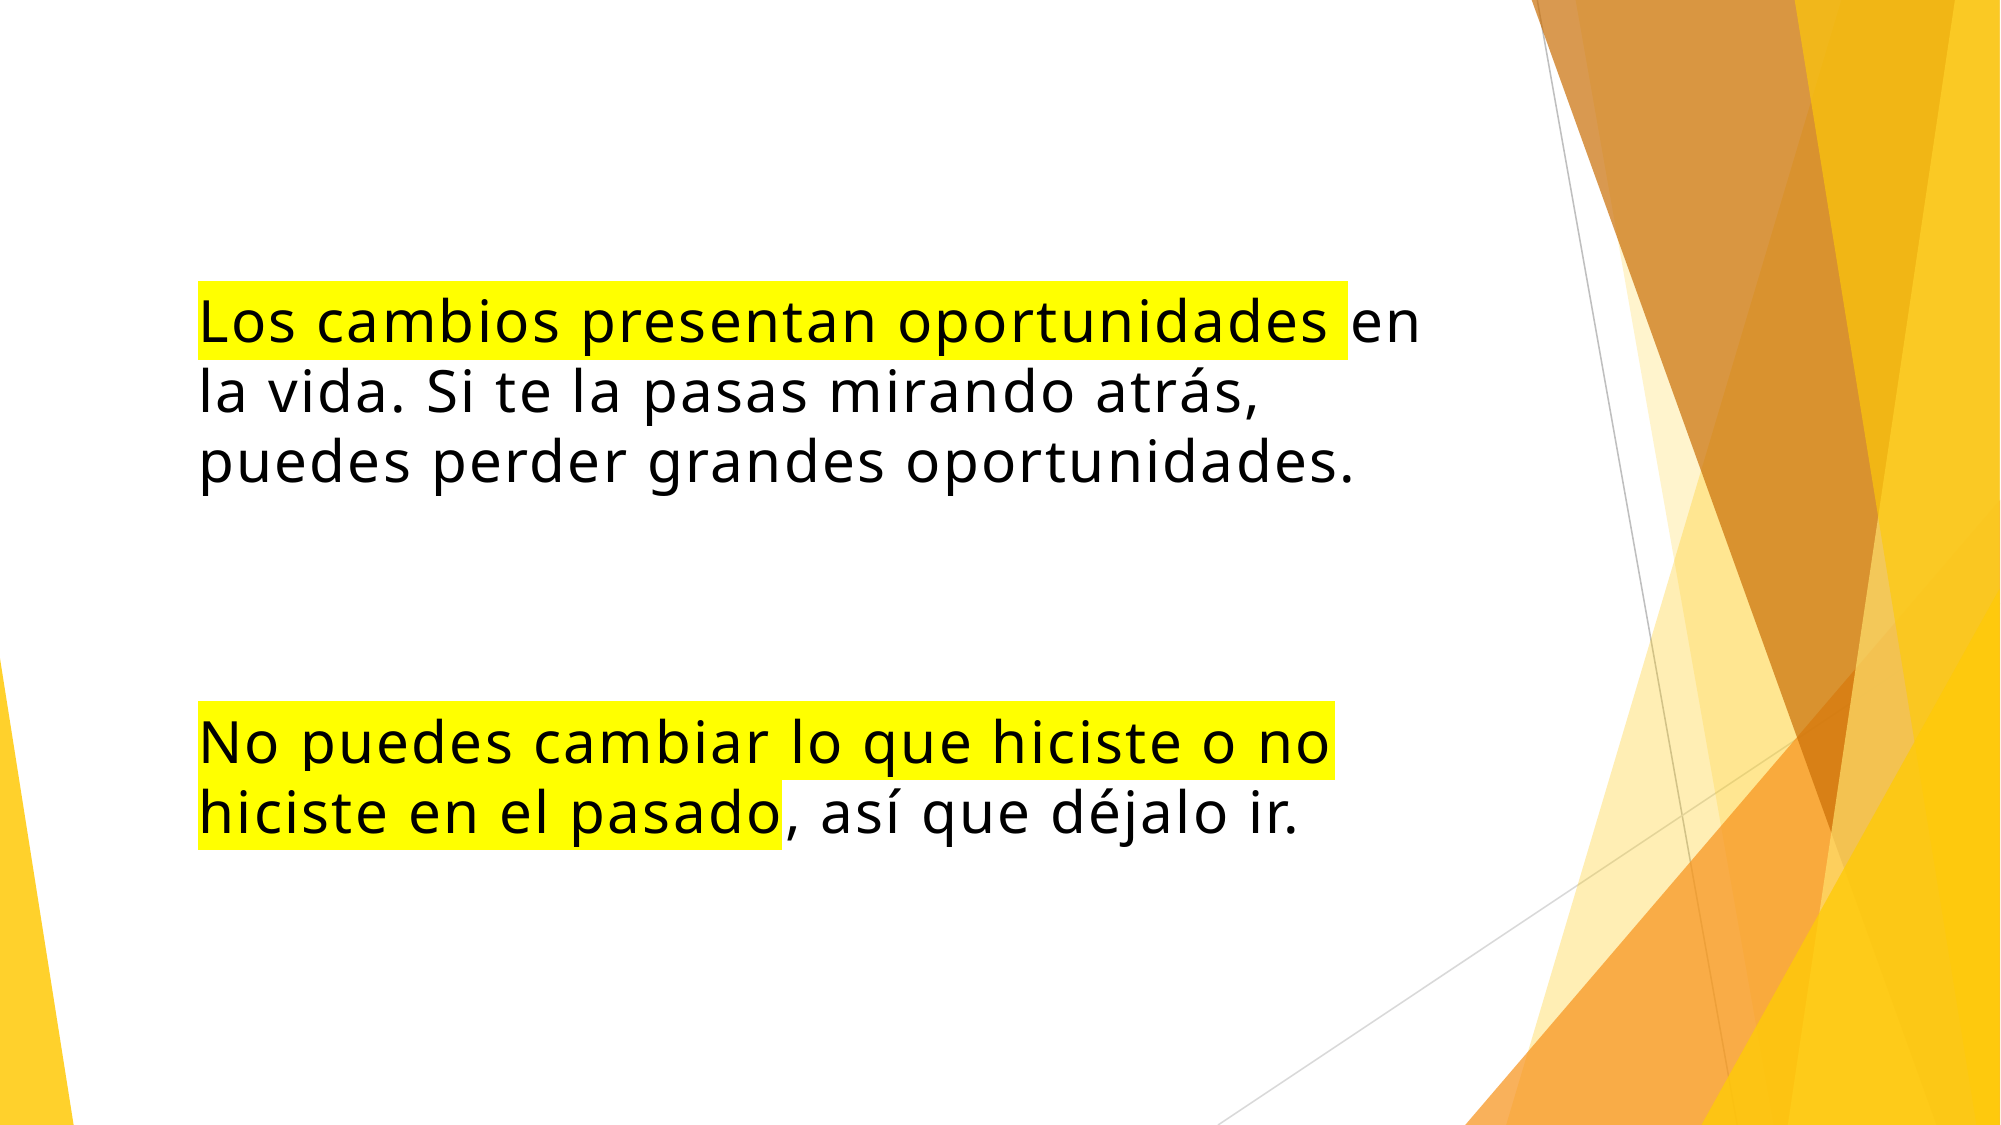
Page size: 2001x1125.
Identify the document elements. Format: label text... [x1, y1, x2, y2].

text_box Los cambios presentan oportunidades en la vida. Si te la pasas mirando atrás, puedes perder grandes oportunidades. No puedes cambiar lo que hiciste o no hiciste en el pasado, así que déjalo ir. [183, 276, 1489, 857]
